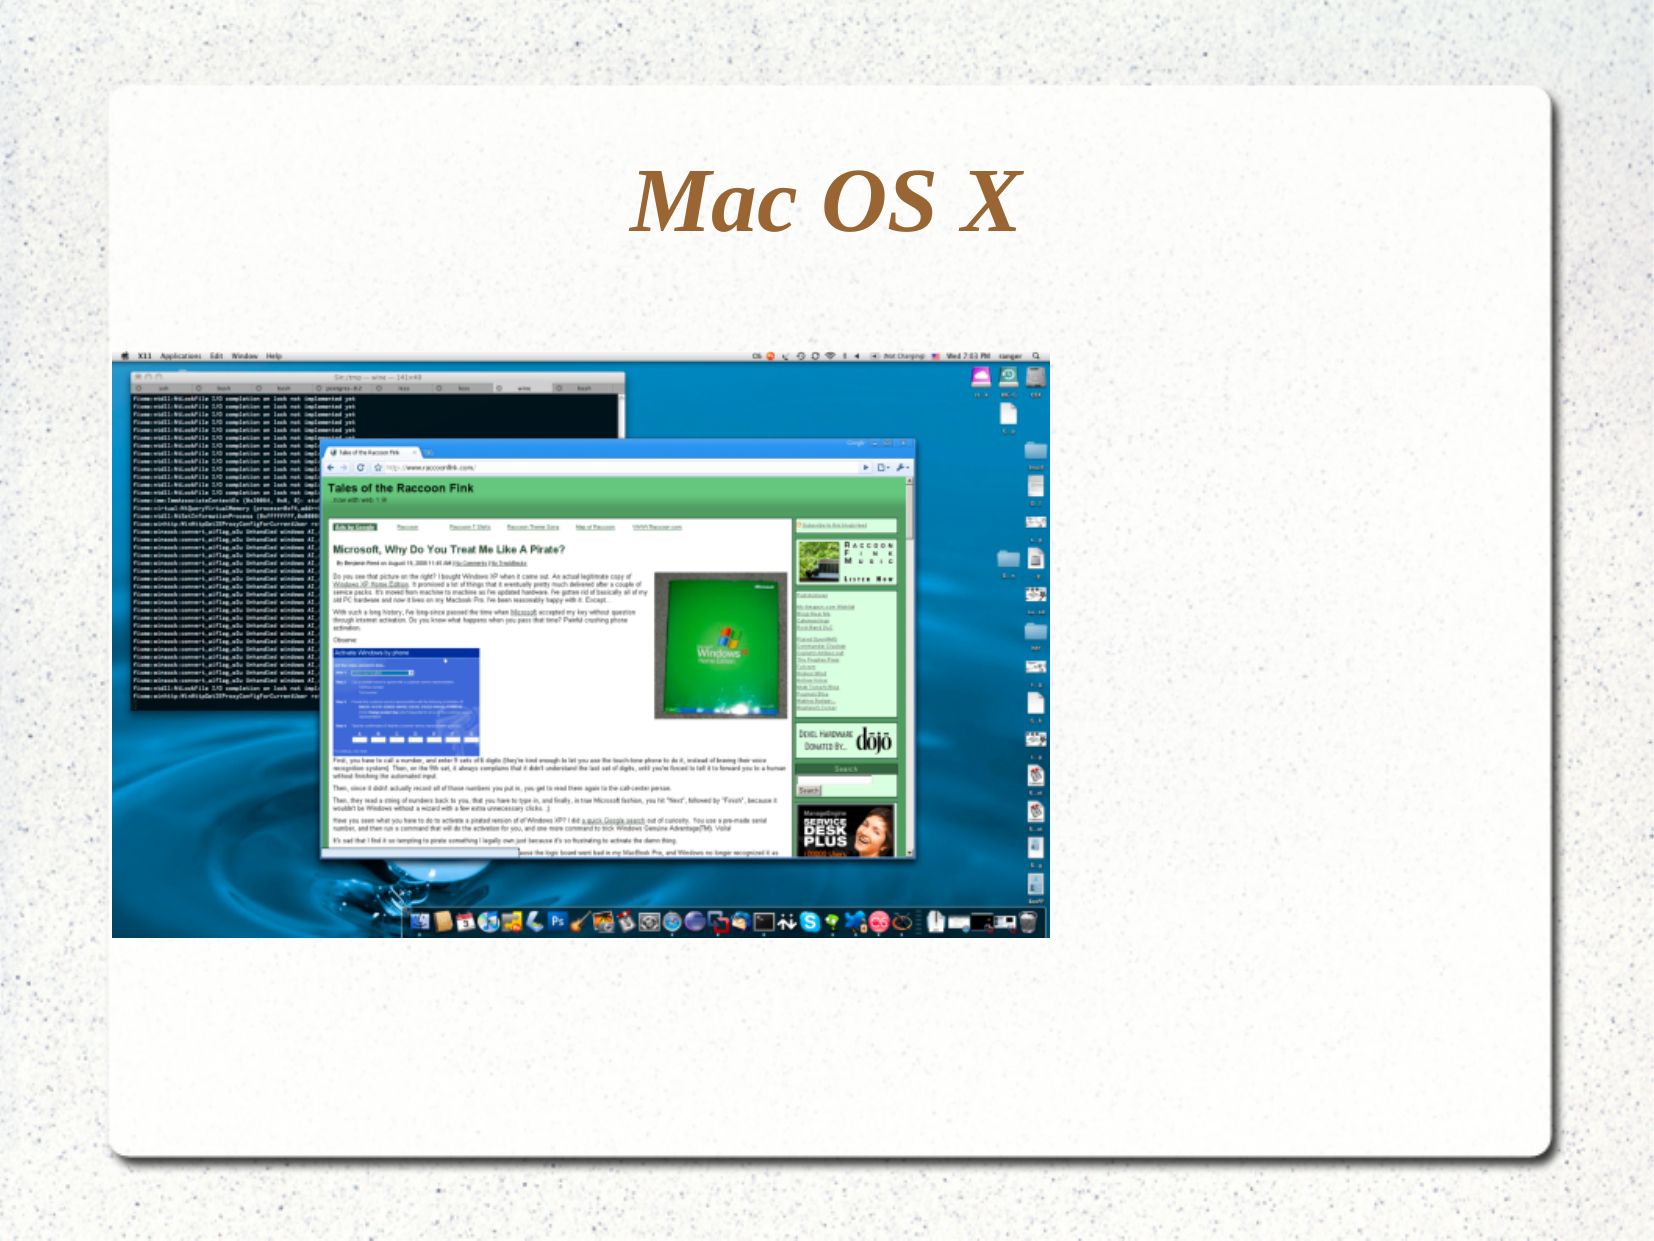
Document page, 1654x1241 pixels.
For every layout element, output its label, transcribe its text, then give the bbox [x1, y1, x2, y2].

title Mac OS X [118, 104, 1536, 297]
picture [0, 0, 1654, 1241]
